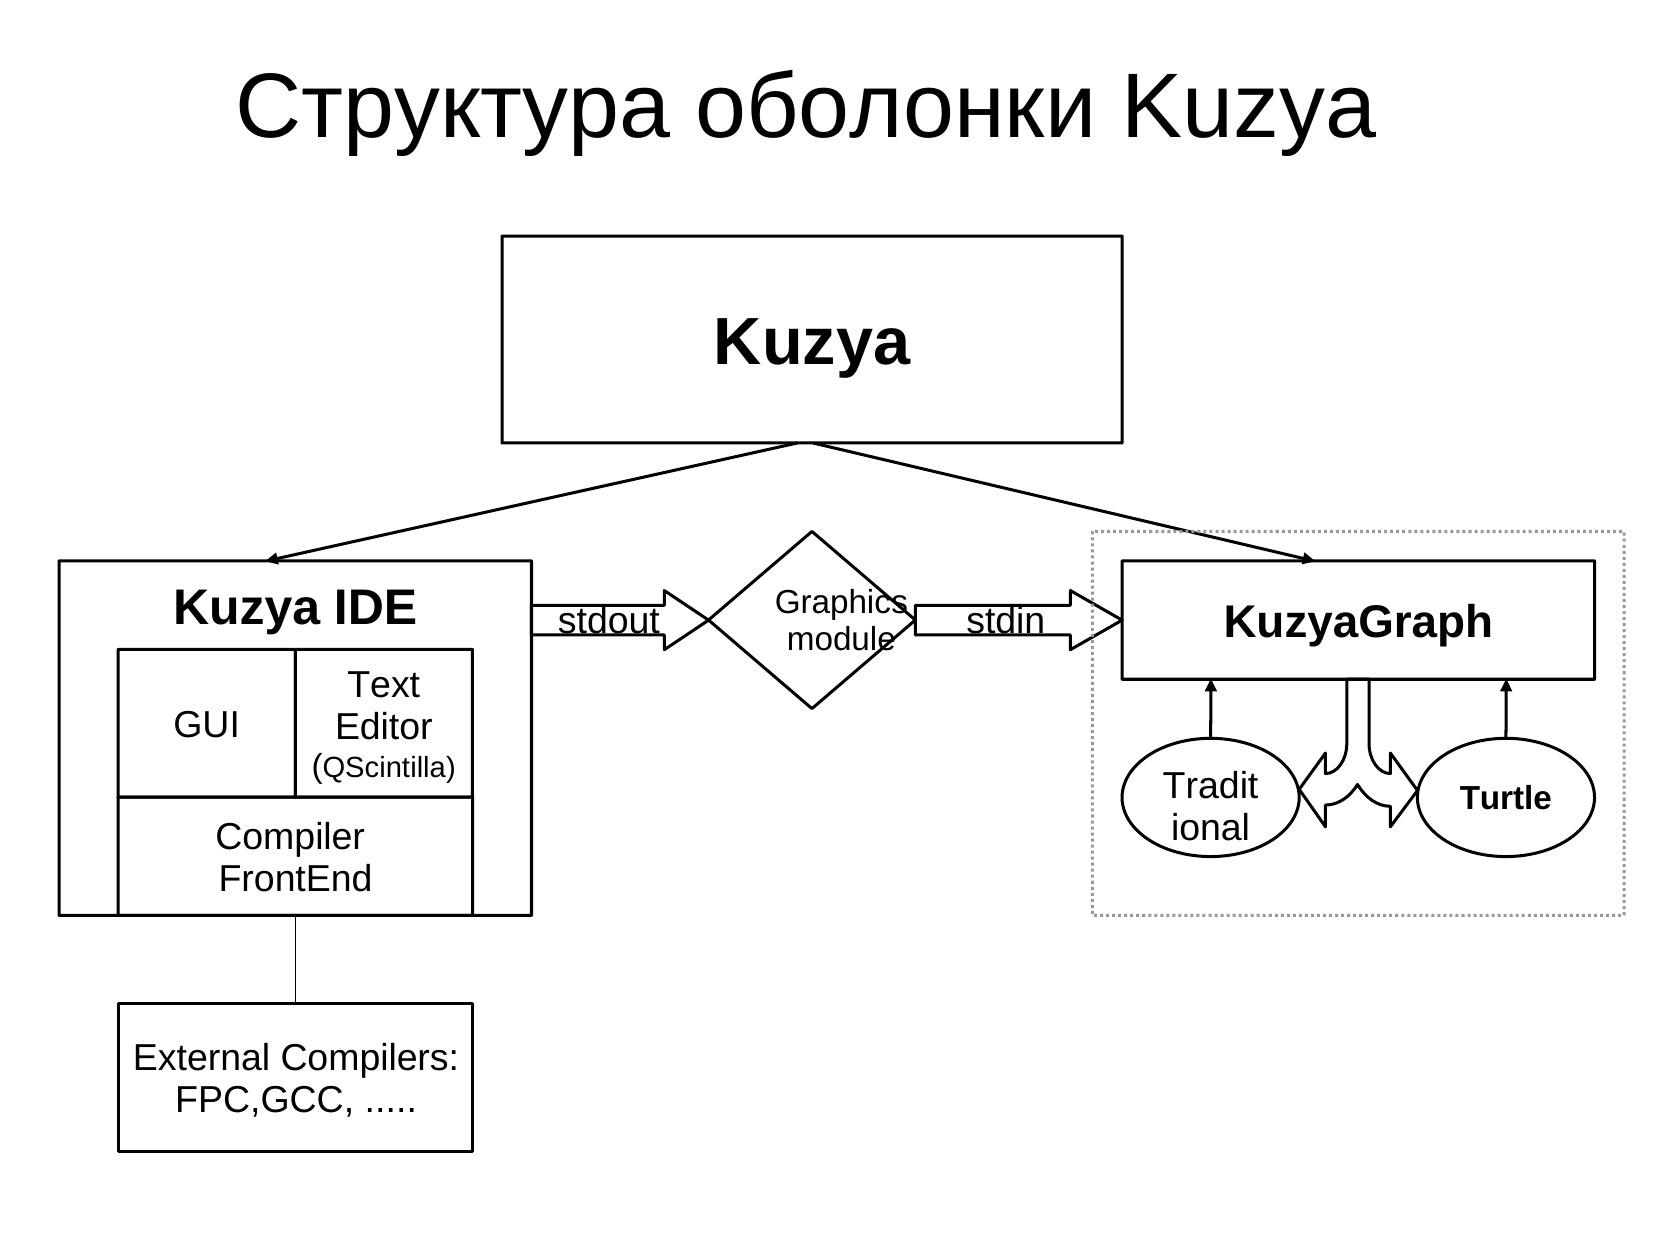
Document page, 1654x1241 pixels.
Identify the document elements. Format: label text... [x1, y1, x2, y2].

title Структура оболонки Kuzya [88, 0, 1577, 208]
text_box Compiler FrontEnd [118, 798, 473, 916]
text_box External Compilers: FPC,GCC, ..... [118, 1003, 473, 1152]
text_box Kuzya IDE [59, 560, 532, 916]
text_box stdin [915, 590, 1092, 650]
text_box GUI [118, 649, 295, 798]
text_box [1092, 531, 1625, 916]
text_box stdout [531, 590, 708, 650]
text_box Text Editor (QScintilla) [295, 649, 473, 798]
text_box Graphics module [708, 531, 915, 709]
text_box Kuzya [502, 236, 1123, 443]
